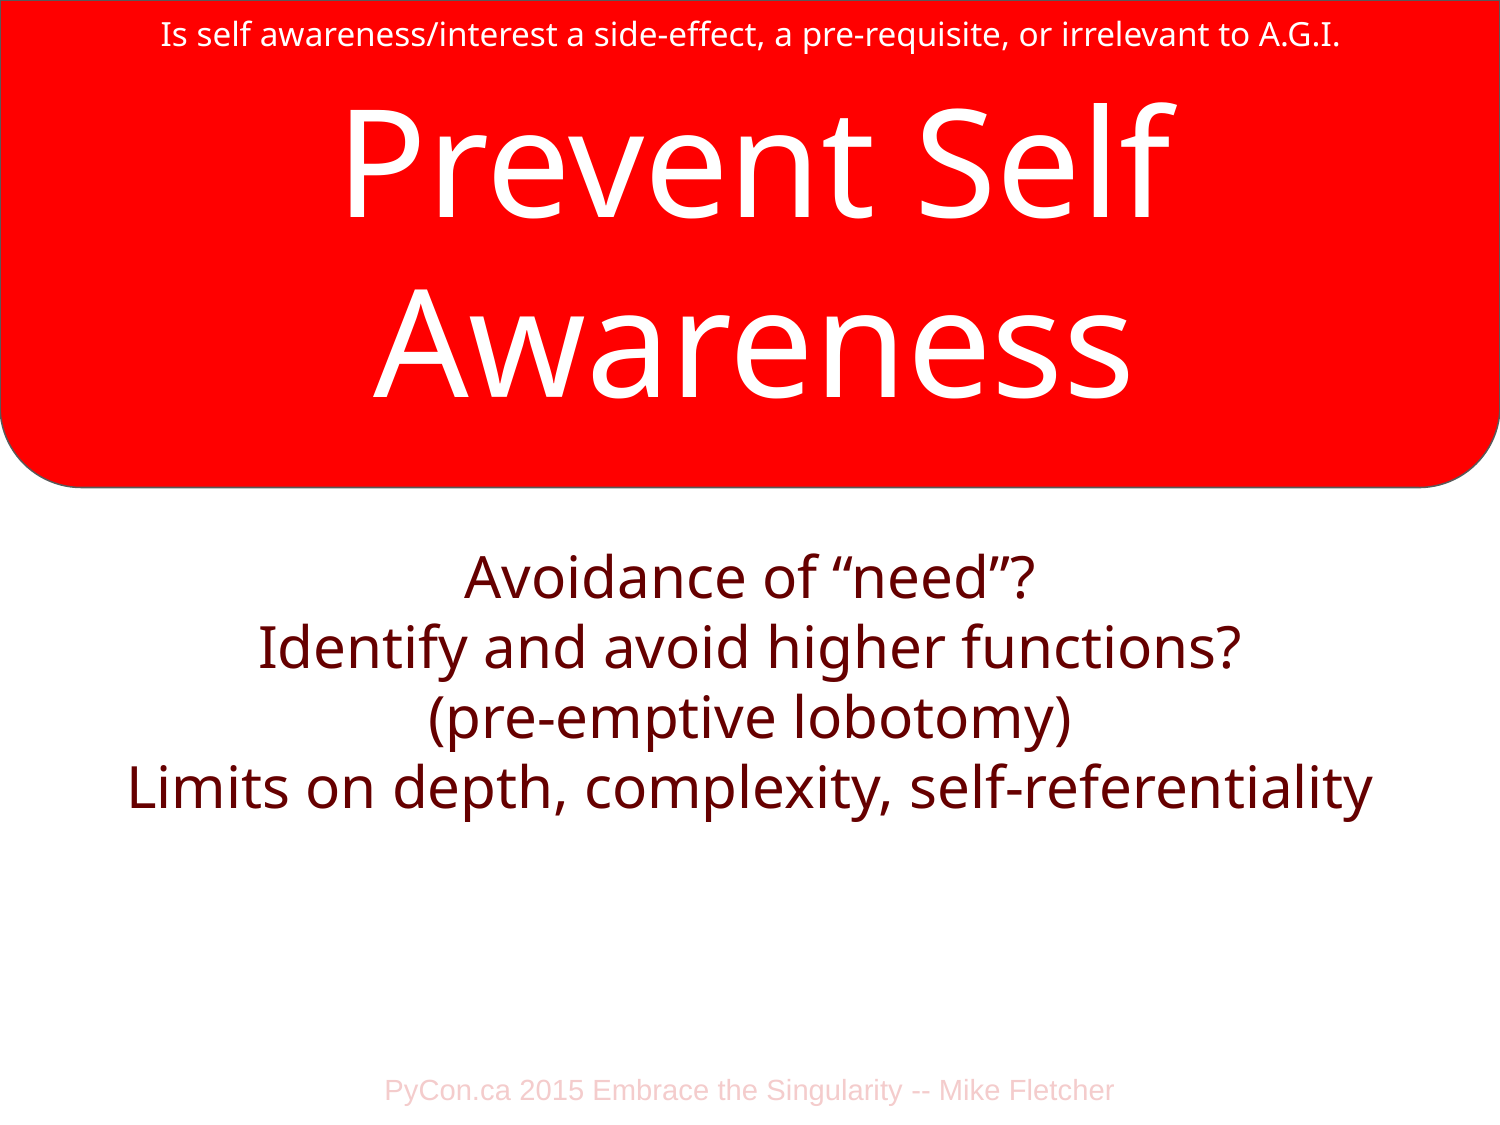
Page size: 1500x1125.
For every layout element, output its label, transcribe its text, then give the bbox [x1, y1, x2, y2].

title Prevent Self Awareness [28, 65, 1480, 488]
subtitle Avoidance of “need”? Identify and avoid higher functions? (pre-emptive lobotomy) Limits on depth, complexity, self-referentiality [0, 525, 1500, 1107]
subtitle Is self awareness/interest a side-effect, a pre-requisite, or irrelevant to A.G.I. [1, 0, 1500, 65]
